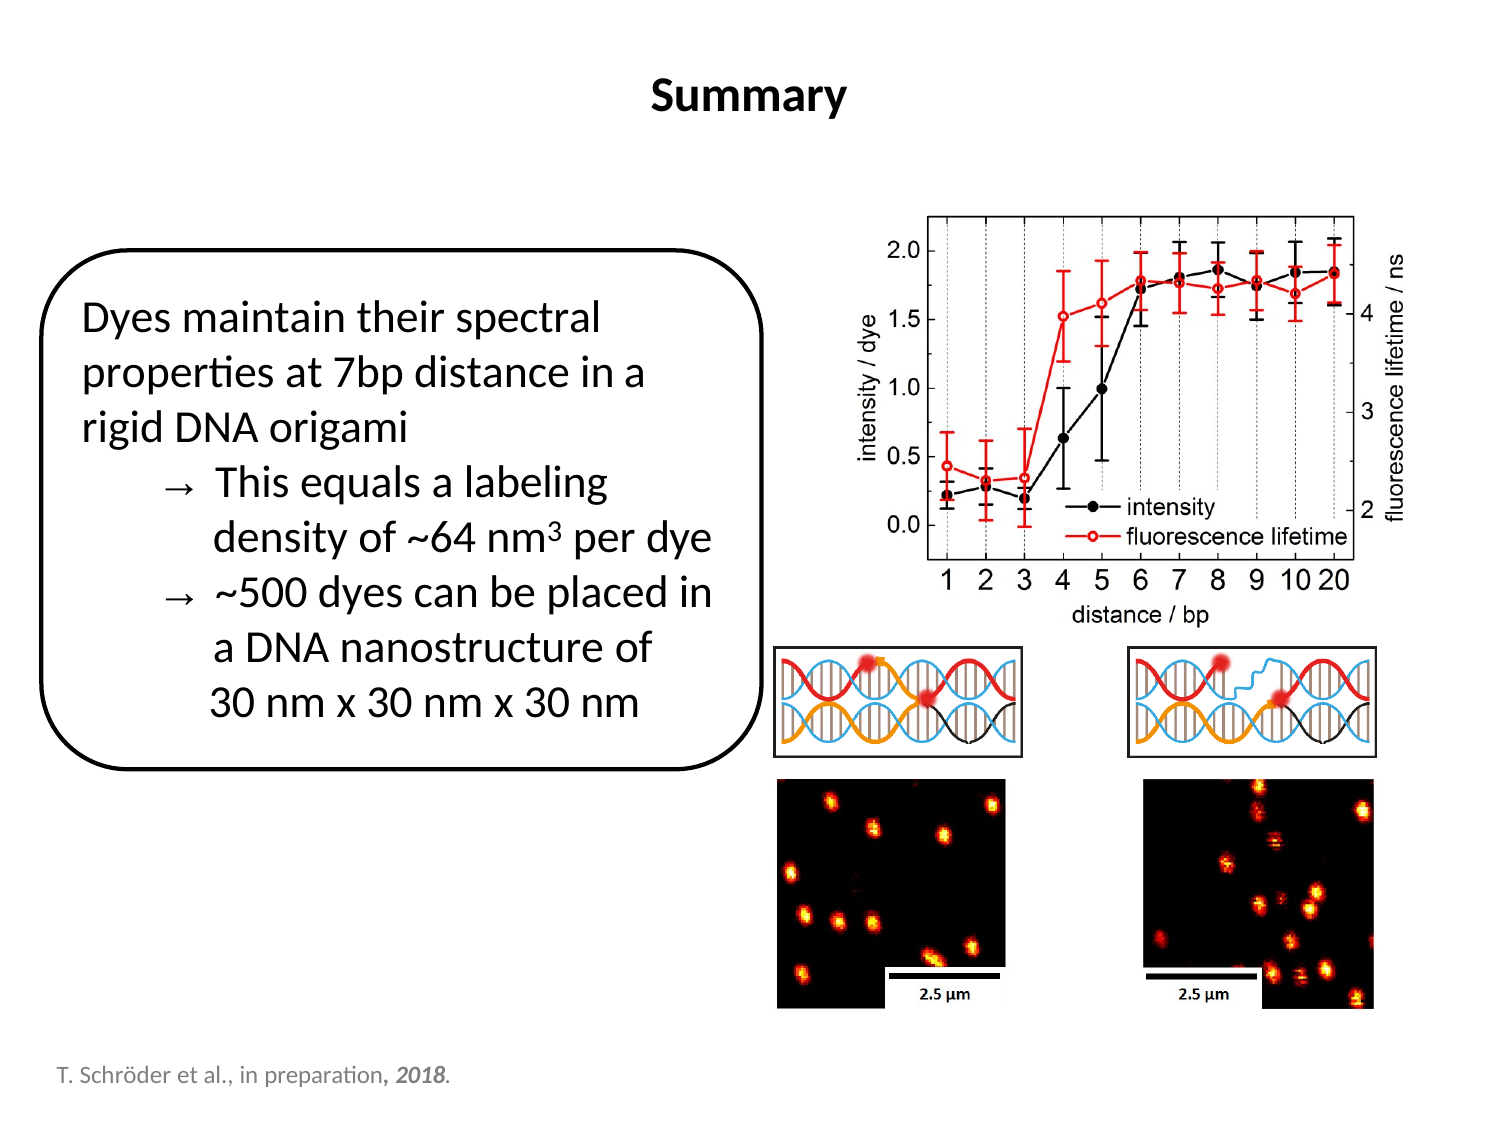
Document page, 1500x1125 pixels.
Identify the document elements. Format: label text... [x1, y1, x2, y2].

text_box T. Schröder et al., in preparation, 2018. [54, 1056, 453, 1091]
text_box Dyes maintain their spectral properties at 7bp distance in a rigid DNA origami → This equals a labeling density of ~64 nm3 per dye → ~500 dyes can be placed in a DNA nanostructure of 30 nm x 30 nm x 30 nm [75, 284, 721, 730]
picture [761, 768, 1397, 1011]
picture [773, 646, 1023, 758]
title Summary [31, 27, 1469, 152]
picture [1127, 646, 1377, 758]
picture [857, 215, 1403, 628]
